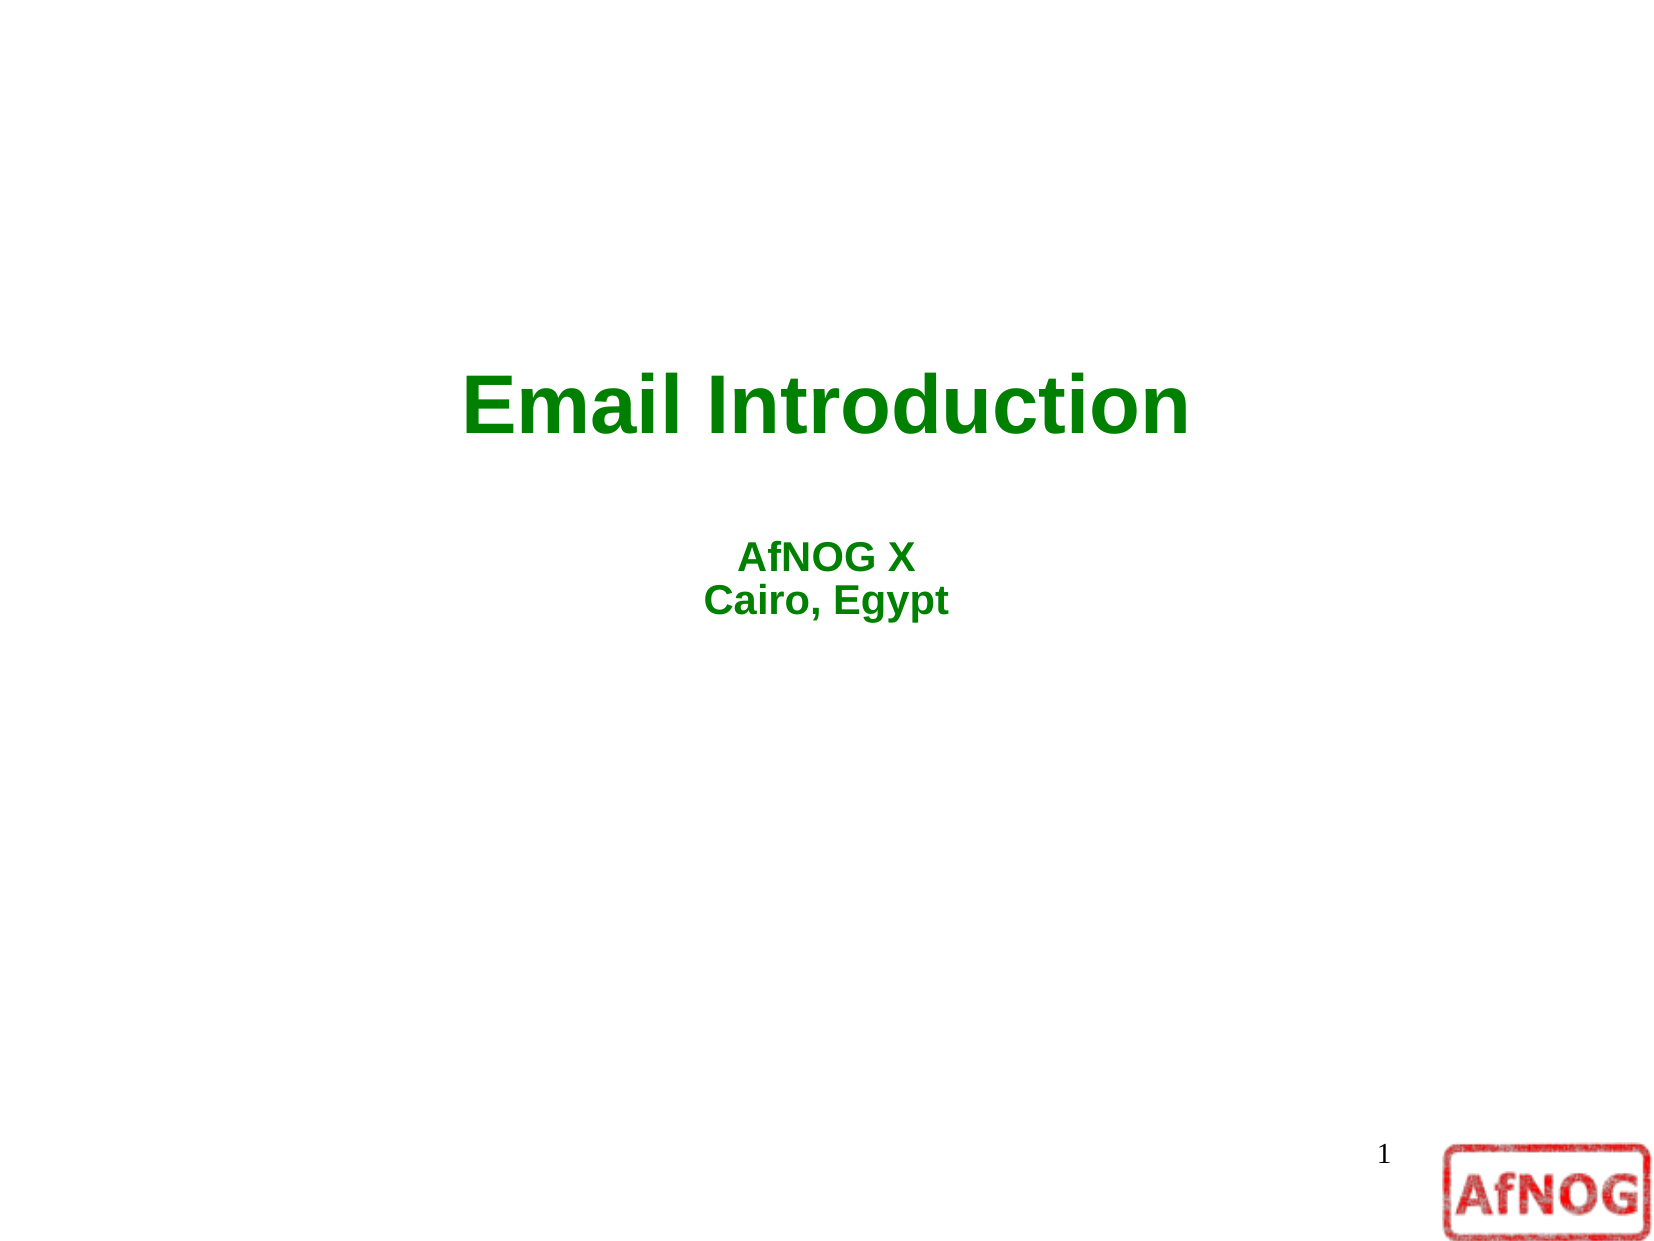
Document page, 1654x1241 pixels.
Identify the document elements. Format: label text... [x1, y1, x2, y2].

title Email Introduction AfNOG X Cairo, Egypt [82, 351, 1571, 770]
picture [1441, 1141, 1654, 1241]
